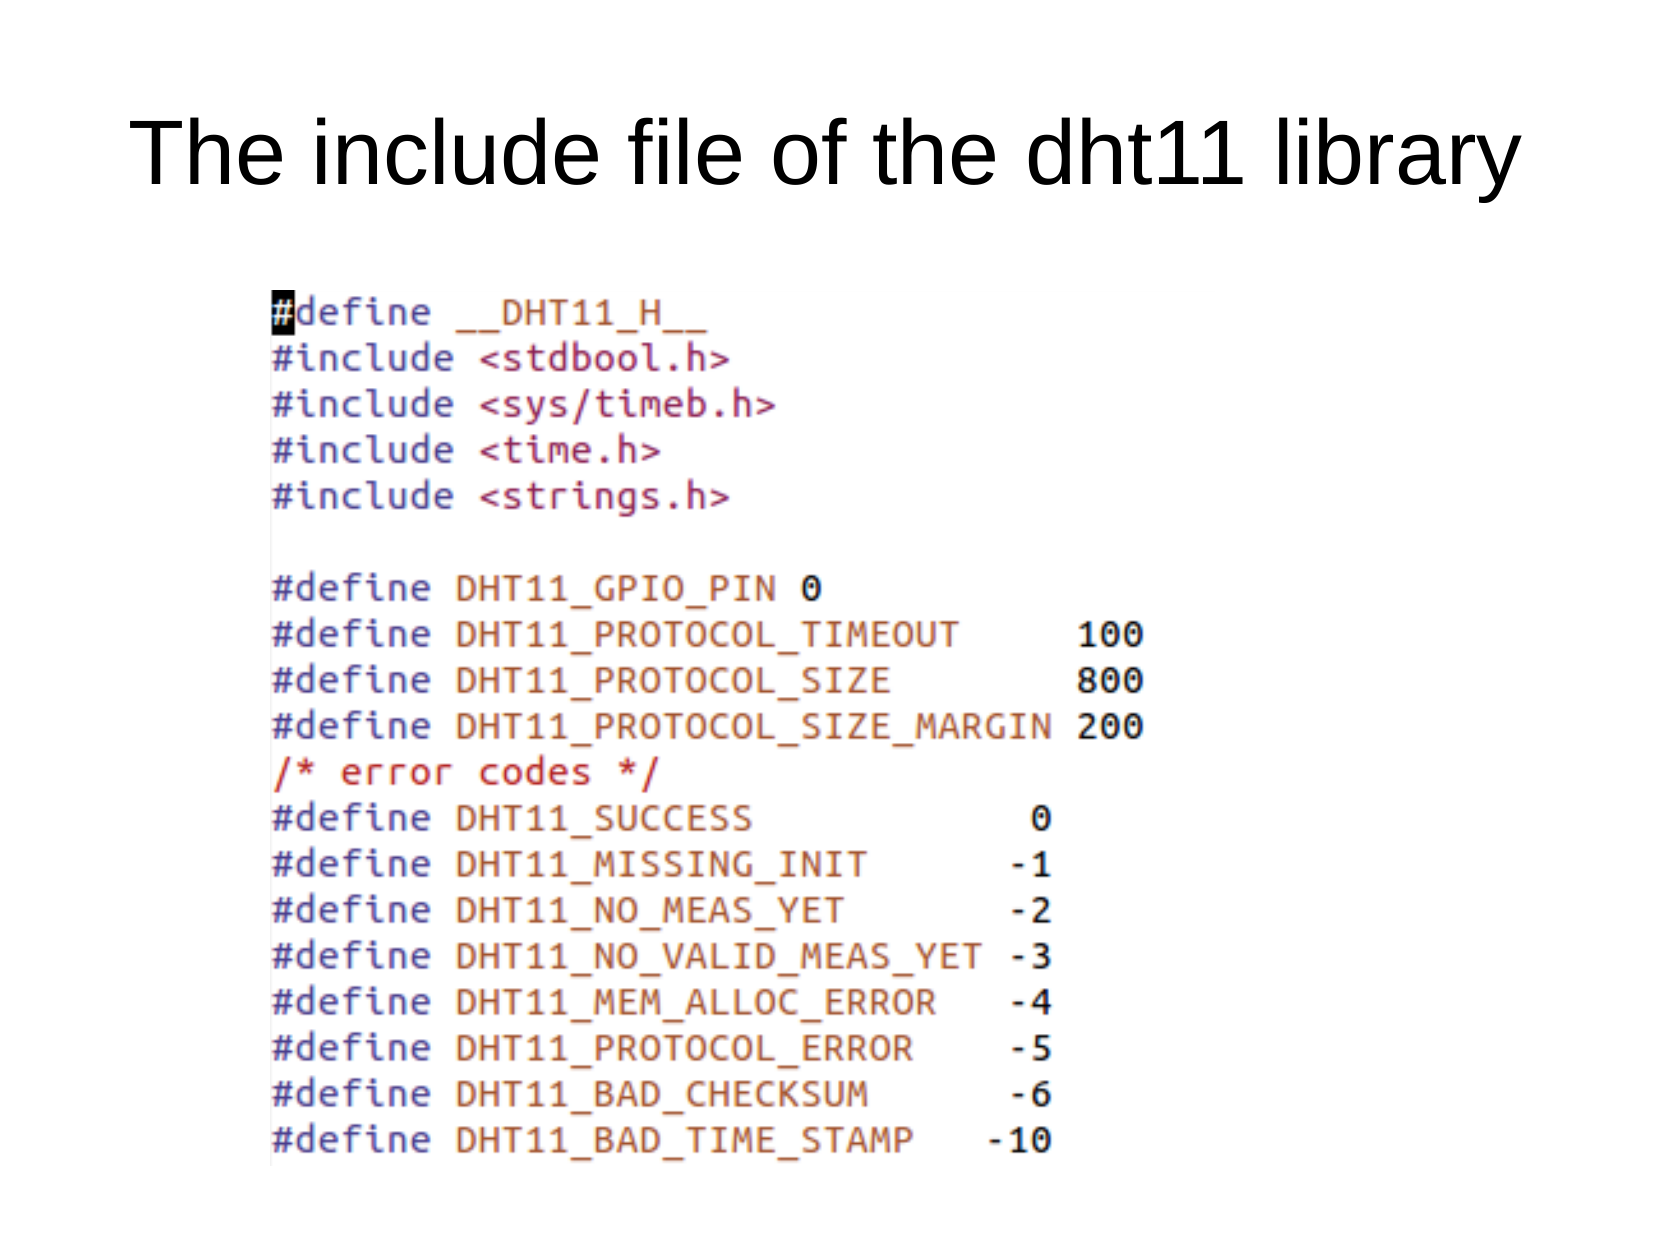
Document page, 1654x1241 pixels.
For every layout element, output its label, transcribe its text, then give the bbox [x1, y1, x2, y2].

title The include file of the dht11 library [82, 49, 1571, 257]
picture [270, 290, 1215, 1166]
